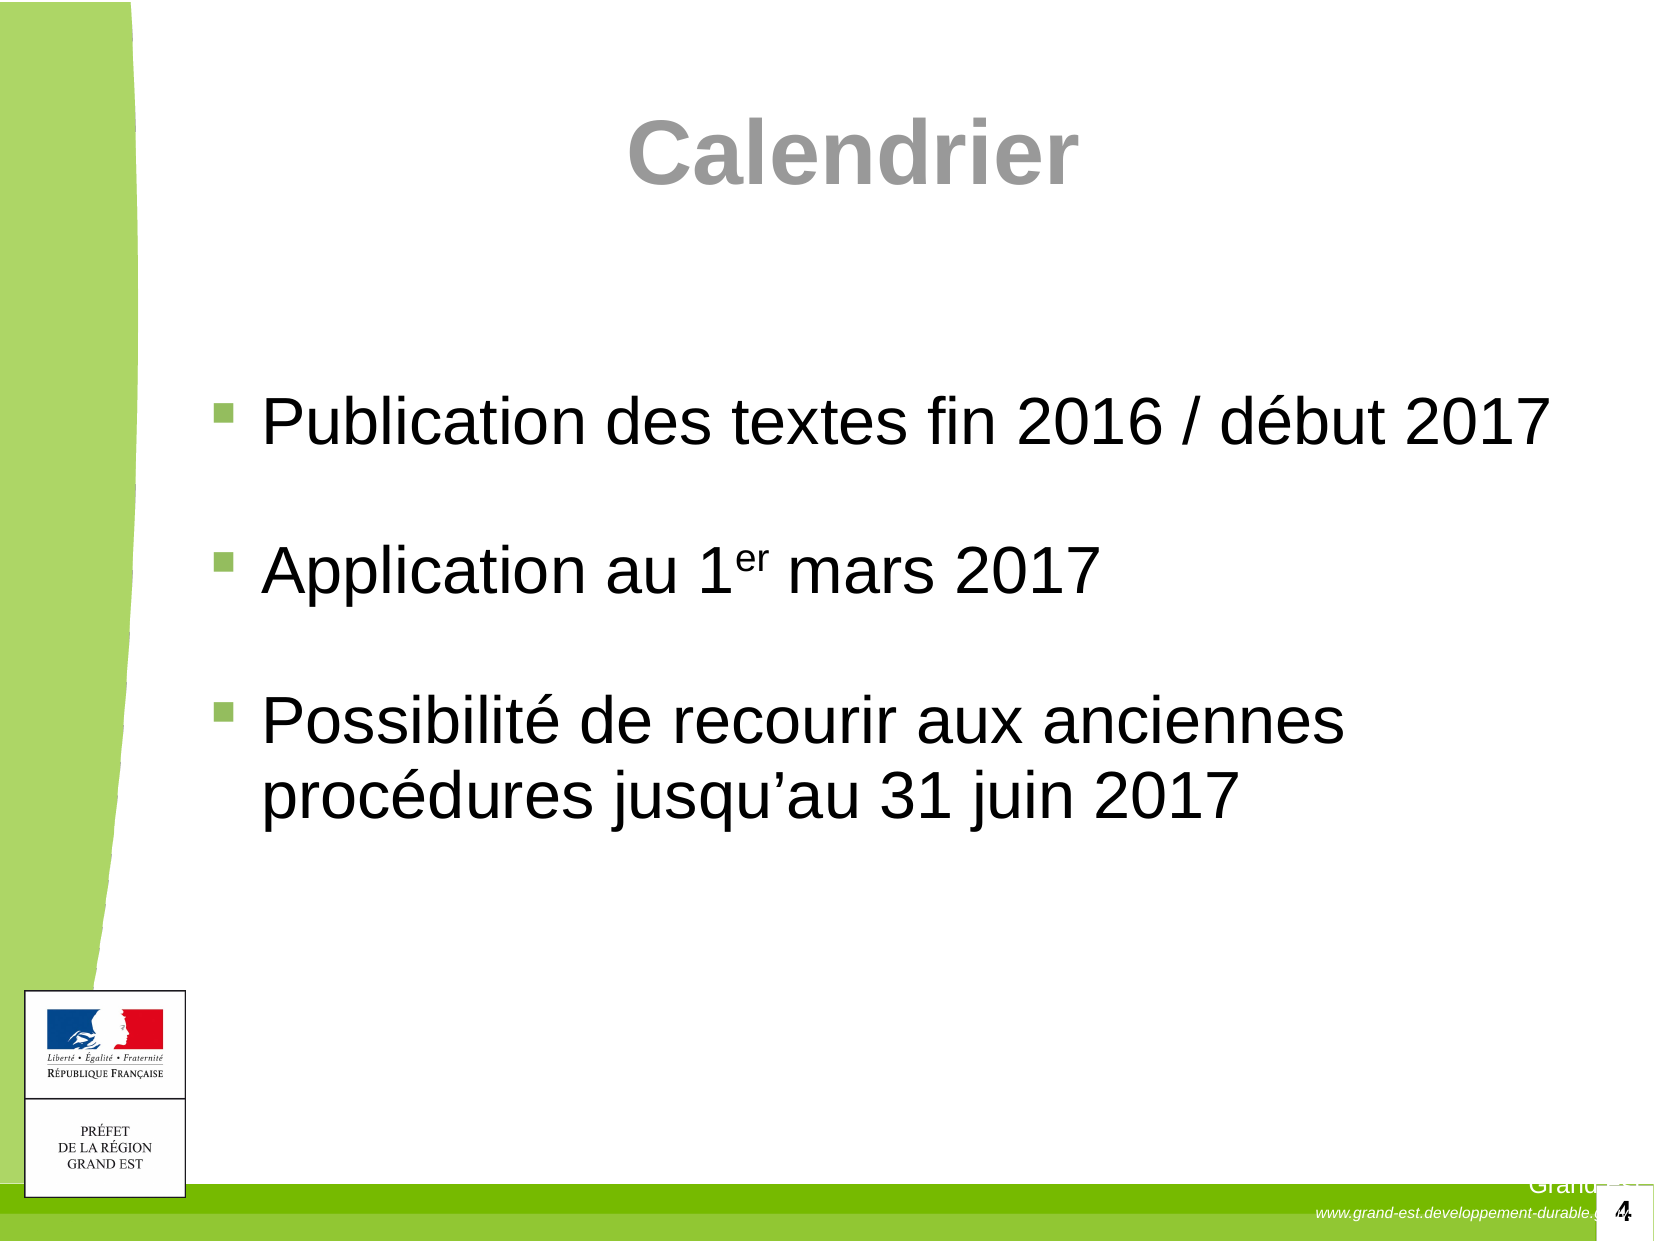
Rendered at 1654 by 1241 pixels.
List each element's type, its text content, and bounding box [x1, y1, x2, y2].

title Calendrier [136, 56, 1571, 250]
picture [0, 2, 1654, 1241]
text_box Publication des textes fin 2016 / début 2017 Application au 1er mars 2017 Possibilité de recourir aux anciennes procédures jusqu’au 31 juin 2017 [175, 265, 1639, 1071]
